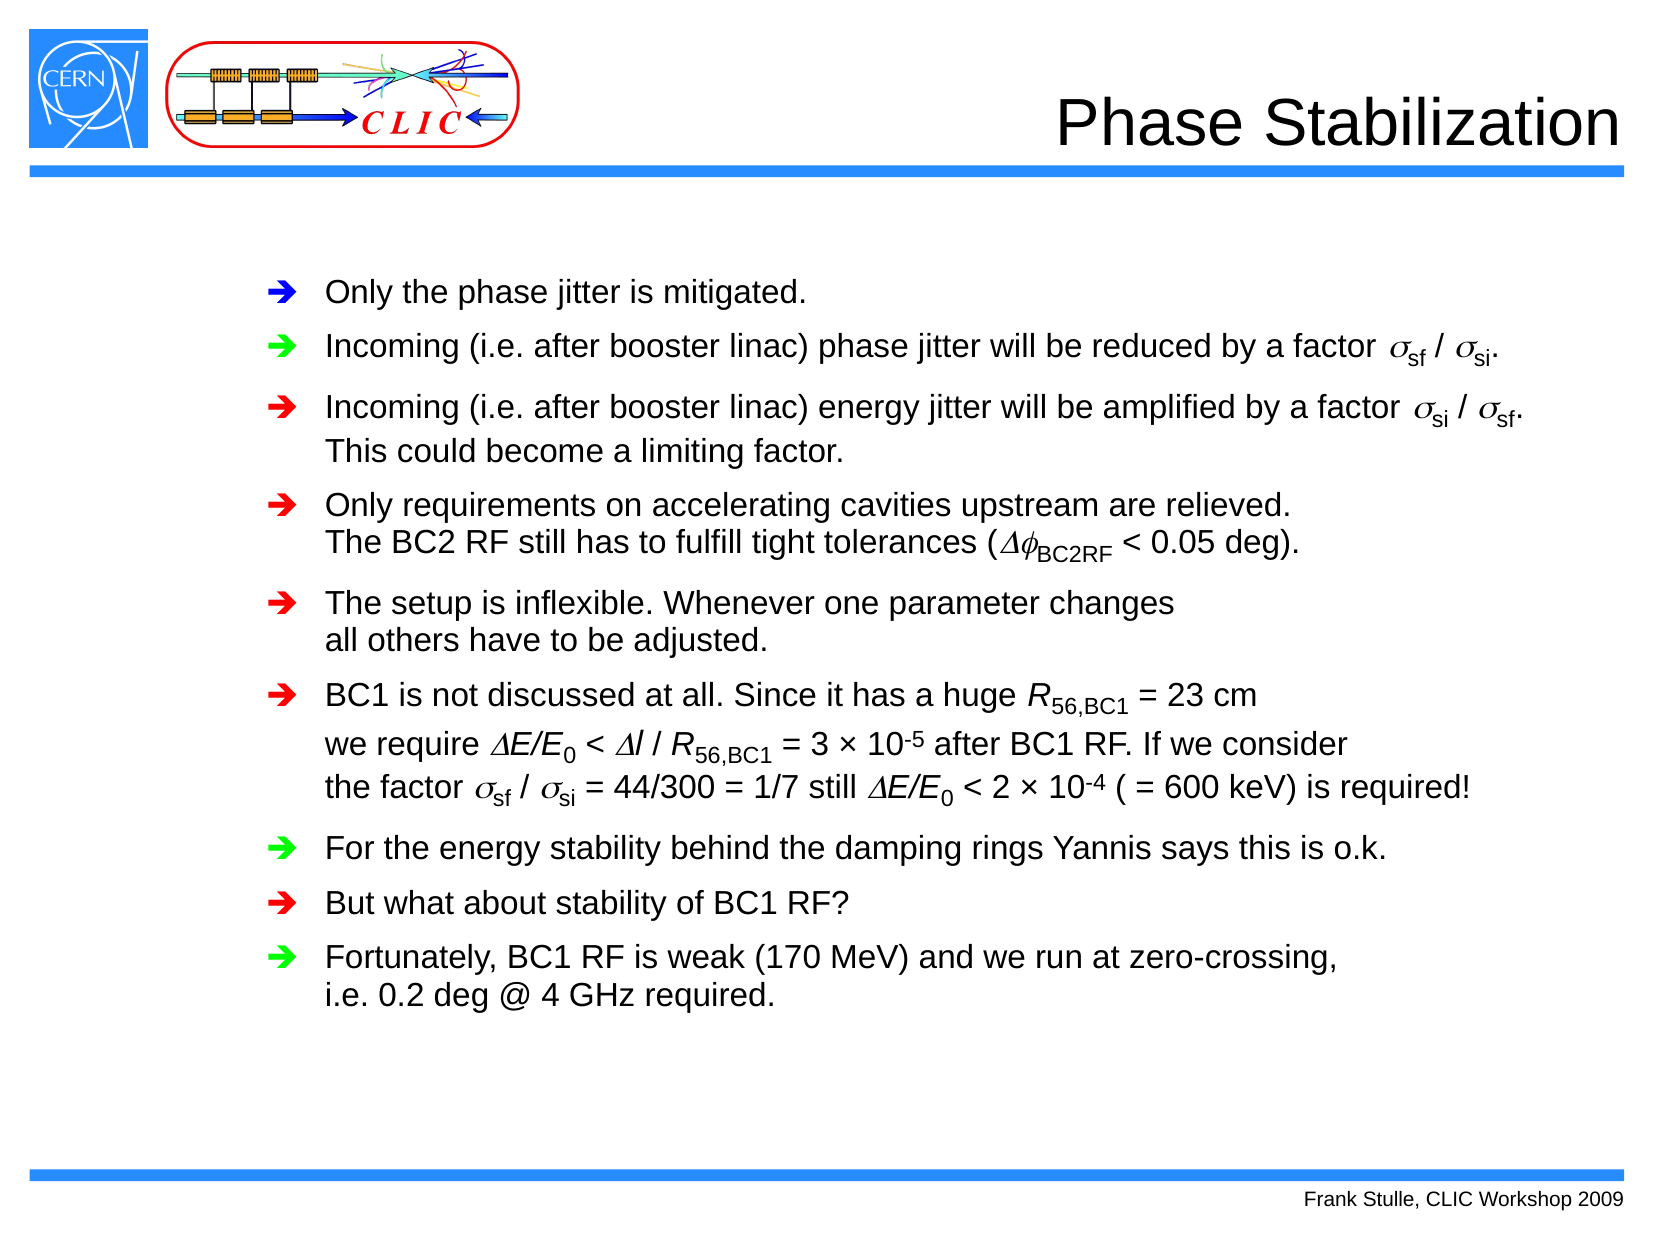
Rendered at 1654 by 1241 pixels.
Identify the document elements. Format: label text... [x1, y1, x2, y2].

title Phase Stabilization [134, 71, 1623, 174]
picture [165, 41, 520, 71]
text_box  Only the phase jitter is mitigated.  Incoming (i.e. after booster linac) phase jitter will be reduced by a factor ssf / ssi.  Incoming (i.e. after booster linac) energy jitter will be amplified by a factor ssi / ssf. This could become a limiting factor.  Only requirements on accelerating cavities upstream are relieved. The BC2 RF still has to fulfill tight tolerances (DfBC2RF < 0.05 deg).  The setup is inflexible. Whenever one parameter changes all others have to be adjusted.  BC1 is not discussed at all. Since it has a huge R56,BC1 = 23 cm we require DE/E0 < Dl / R56,BC1 = 3 × 10-5 after BC1 RF. If we consider the factor ssf / ssi = 44/300 = 1/7 still DE/E0 < 2 × 10-4 ( = 600 keV) is required!  For the energy stability behind the damping rings Yannis says this is o.k.  But what about stability of BC1 RF?  Fortunately, BC1 RF is weak (170 MeV) and we run at zero-crossing, i.e. 0.2 deg @ 4 GHz required. [191, 265, 1539, 1051]
picture [29, 29, 148, 148]
